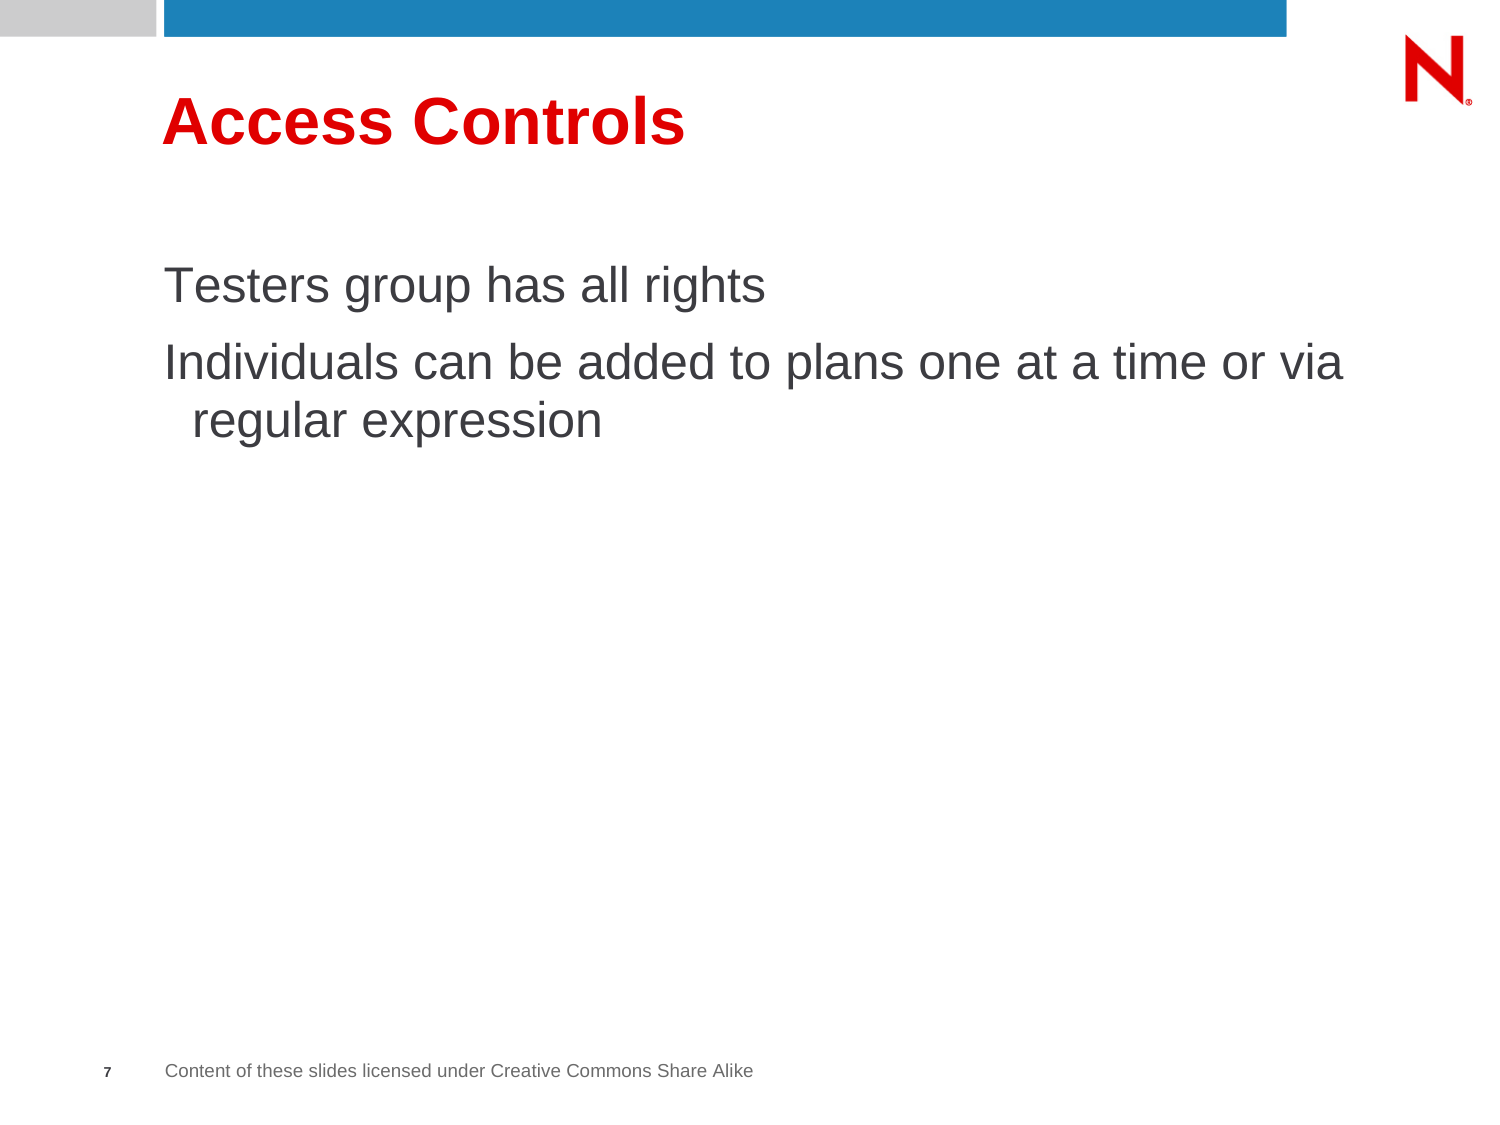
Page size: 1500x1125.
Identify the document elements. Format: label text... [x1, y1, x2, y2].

list Testers group has all rights Individuals can be added to plans one at a time or via regular expression [163, 254, 1404, 986]
picture [1403, 32, 1473, 107]
title Access Controls [161, 41, 1383, 205]
